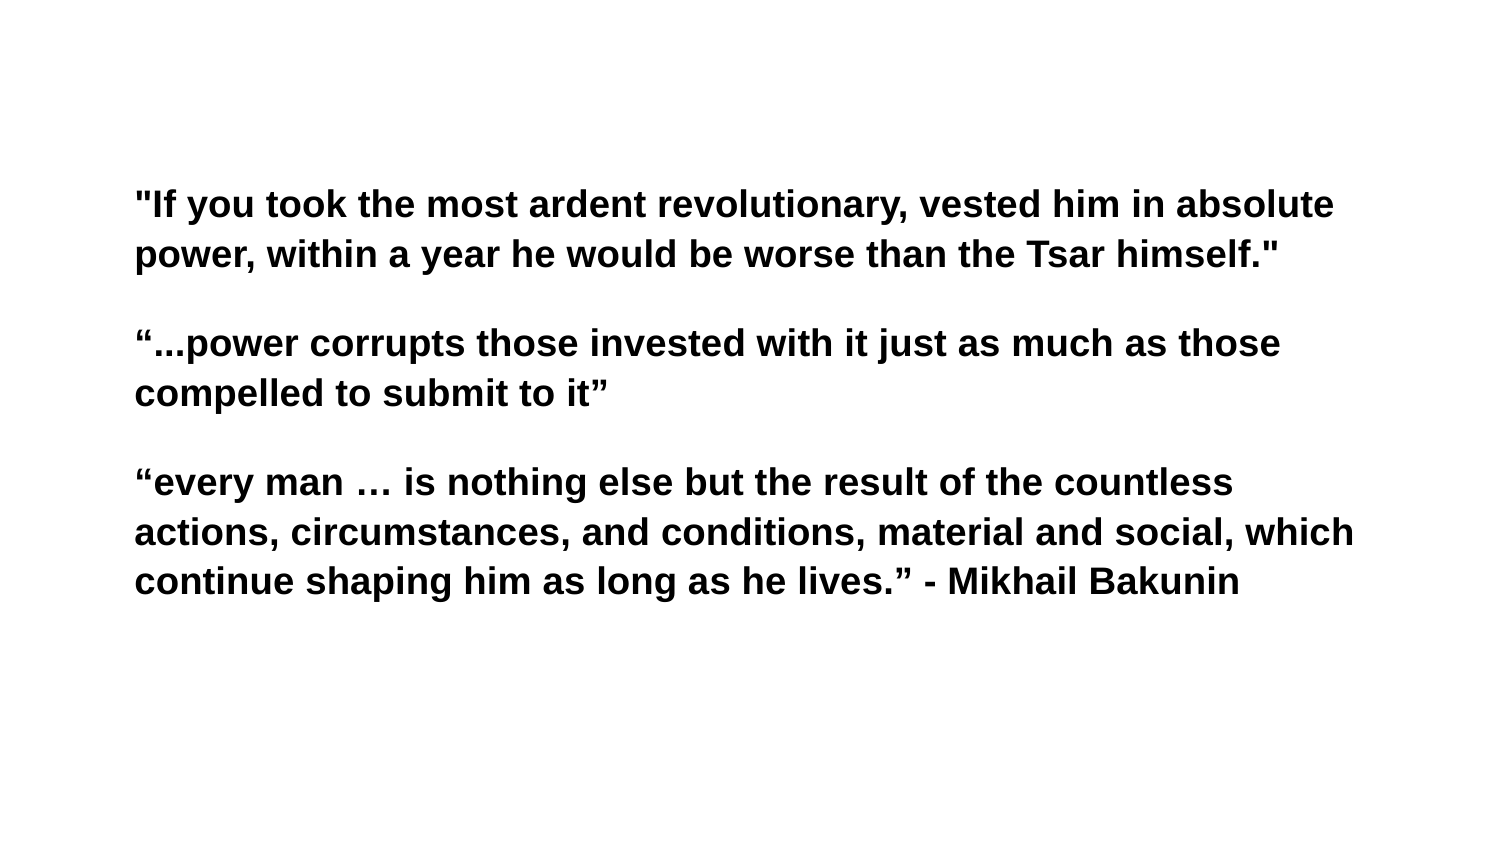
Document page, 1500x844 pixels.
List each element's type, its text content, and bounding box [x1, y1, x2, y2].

list "If you took the most ardent revolutionary, vested him in absolute power, within a year he would be worse than the Tsar himself." “...power corrupts those invested with it just as much as those compelled to submit to it” “every man … is nothing else but the result of the countless actions, circumstances, and conditions, material and social, which continue shaping him as long as he lives.” - Mikhail Bakunin [119, 161, 1381, 682]
